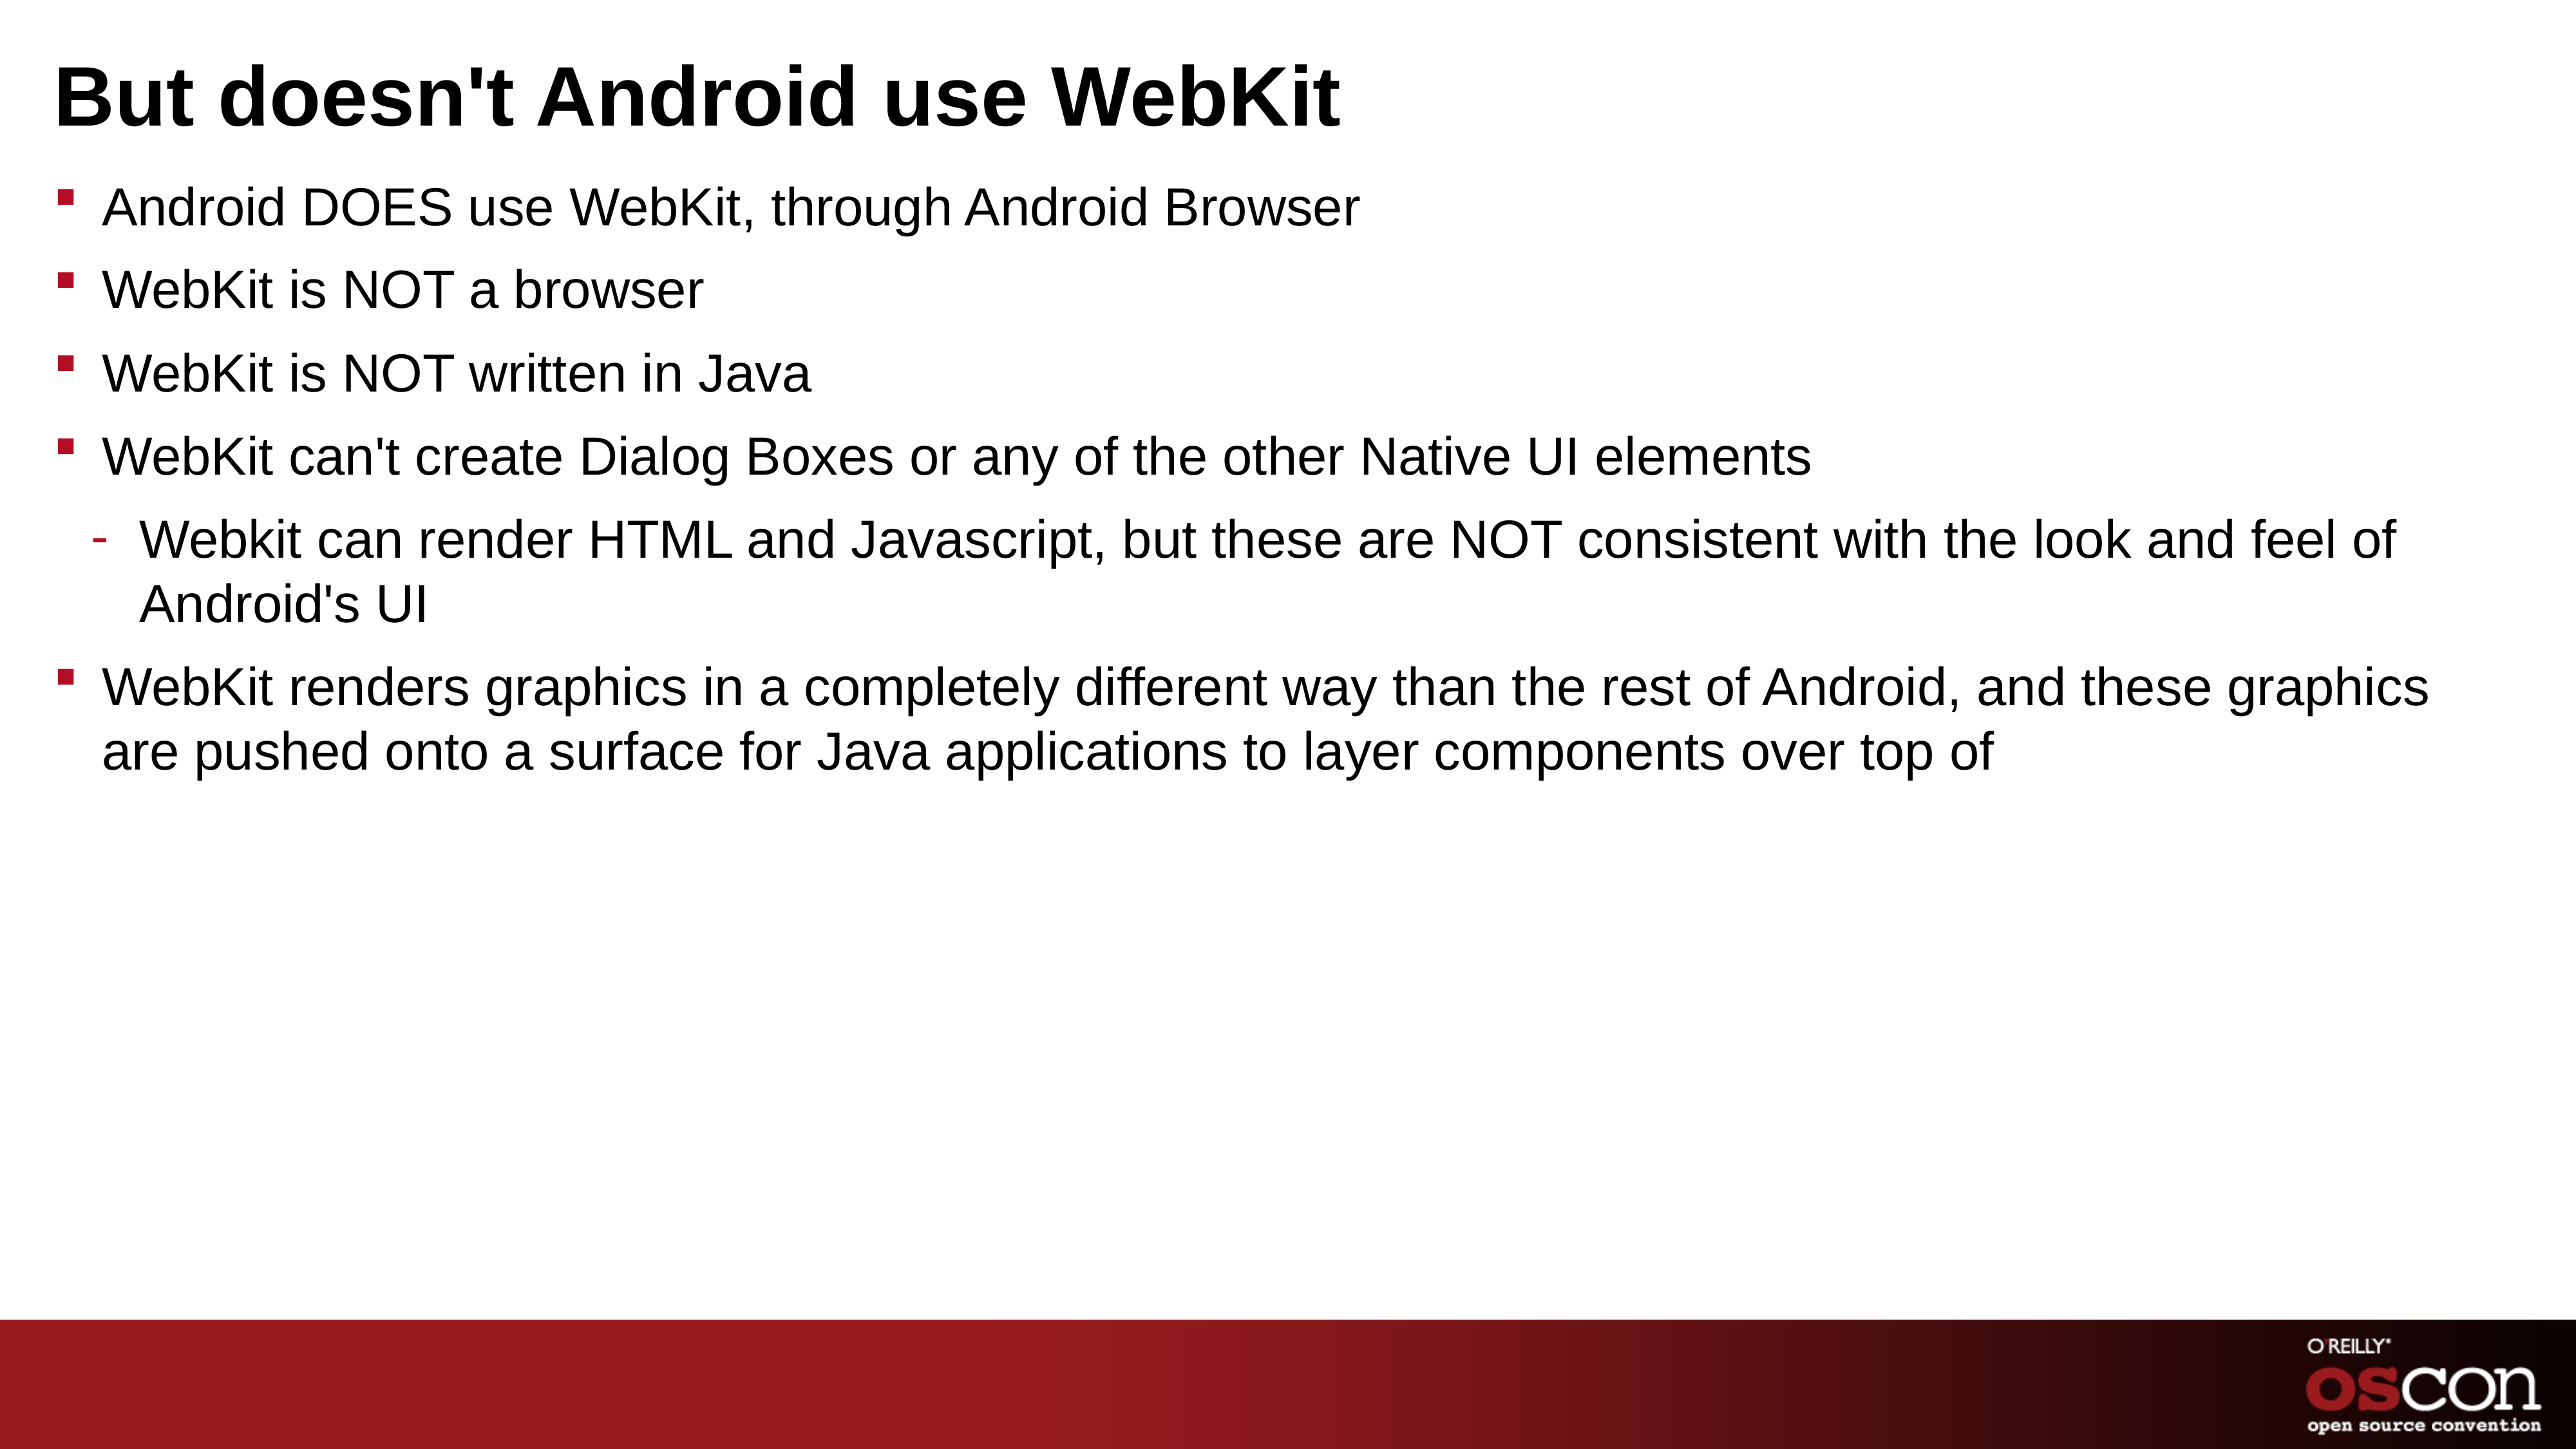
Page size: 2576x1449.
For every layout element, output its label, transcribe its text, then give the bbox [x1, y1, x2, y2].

picture [0, 0, 2576, 1449]
list Android DOES use WebKit, through Android Browser WebKit is NOT a browser WebKit is NOT written in Java WebKit can't create Dialog Boxes or any of the other Native UI elements Webkit can render HTML and Javascript, but these are NOT consistent with the look and feel of Android's UI WebKit renders graphics in a completely different way than the rest of Android, and these graphics are pushed onto a surface for Java applications to layer components over top of [48, 166, 2514, 1135]
title But doesn't Android use WebKit [48, 17, 2514, 166]
